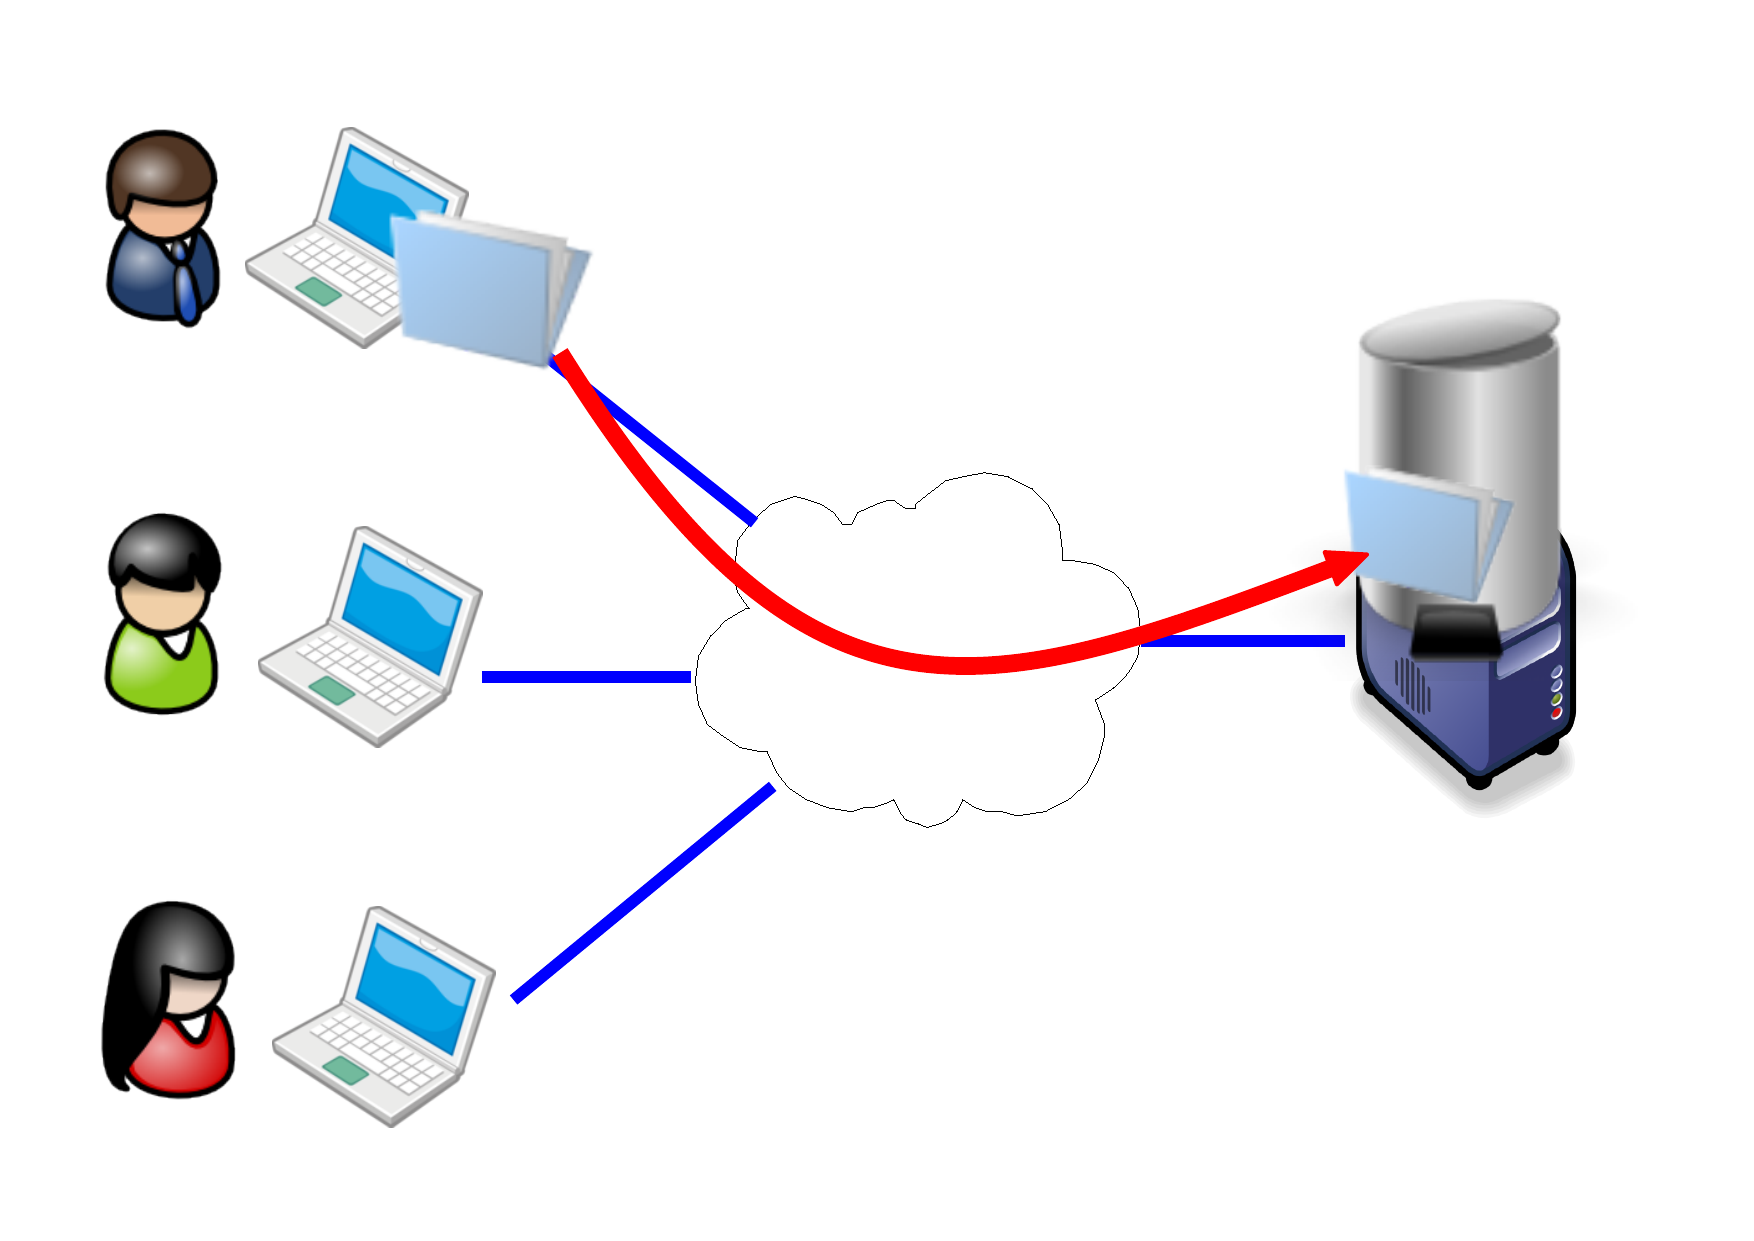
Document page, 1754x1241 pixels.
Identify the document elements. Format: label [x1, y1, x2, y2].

picture [68, 895, 496, 1128]
picture [1250, 197, 1669, 864]
text_box [695, 472, 1141, 828]
picture [59, 123, 602, 378]
picture [59, 509, 483, 748]
